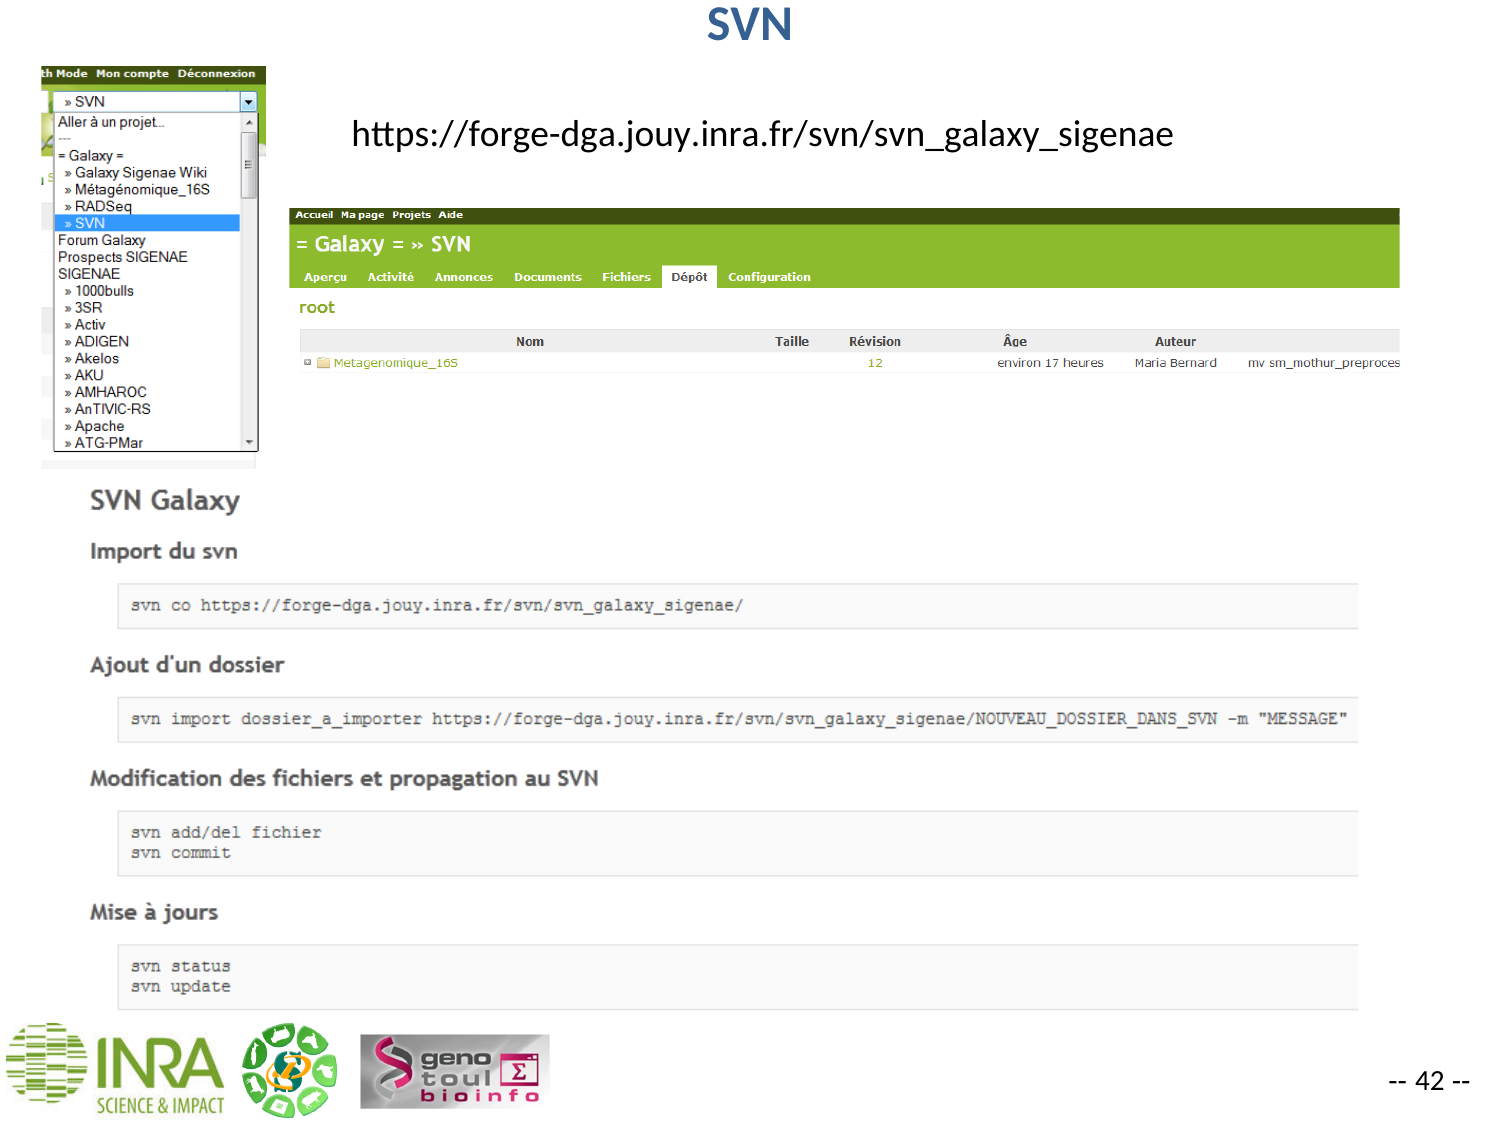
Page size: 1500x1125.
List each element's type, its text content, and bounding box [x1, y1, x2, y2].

text_box https://forge-dga.jouy.inra.fr/svn/svn_galaxy_sigenae [337, 102, 1447, 162]
picture [289, 208, 1400, 386]
picture [76, 479, 1359, 1023]
text_box SVN [0, 0, 1500, 73]
picture [41, 66, 267, 469]
